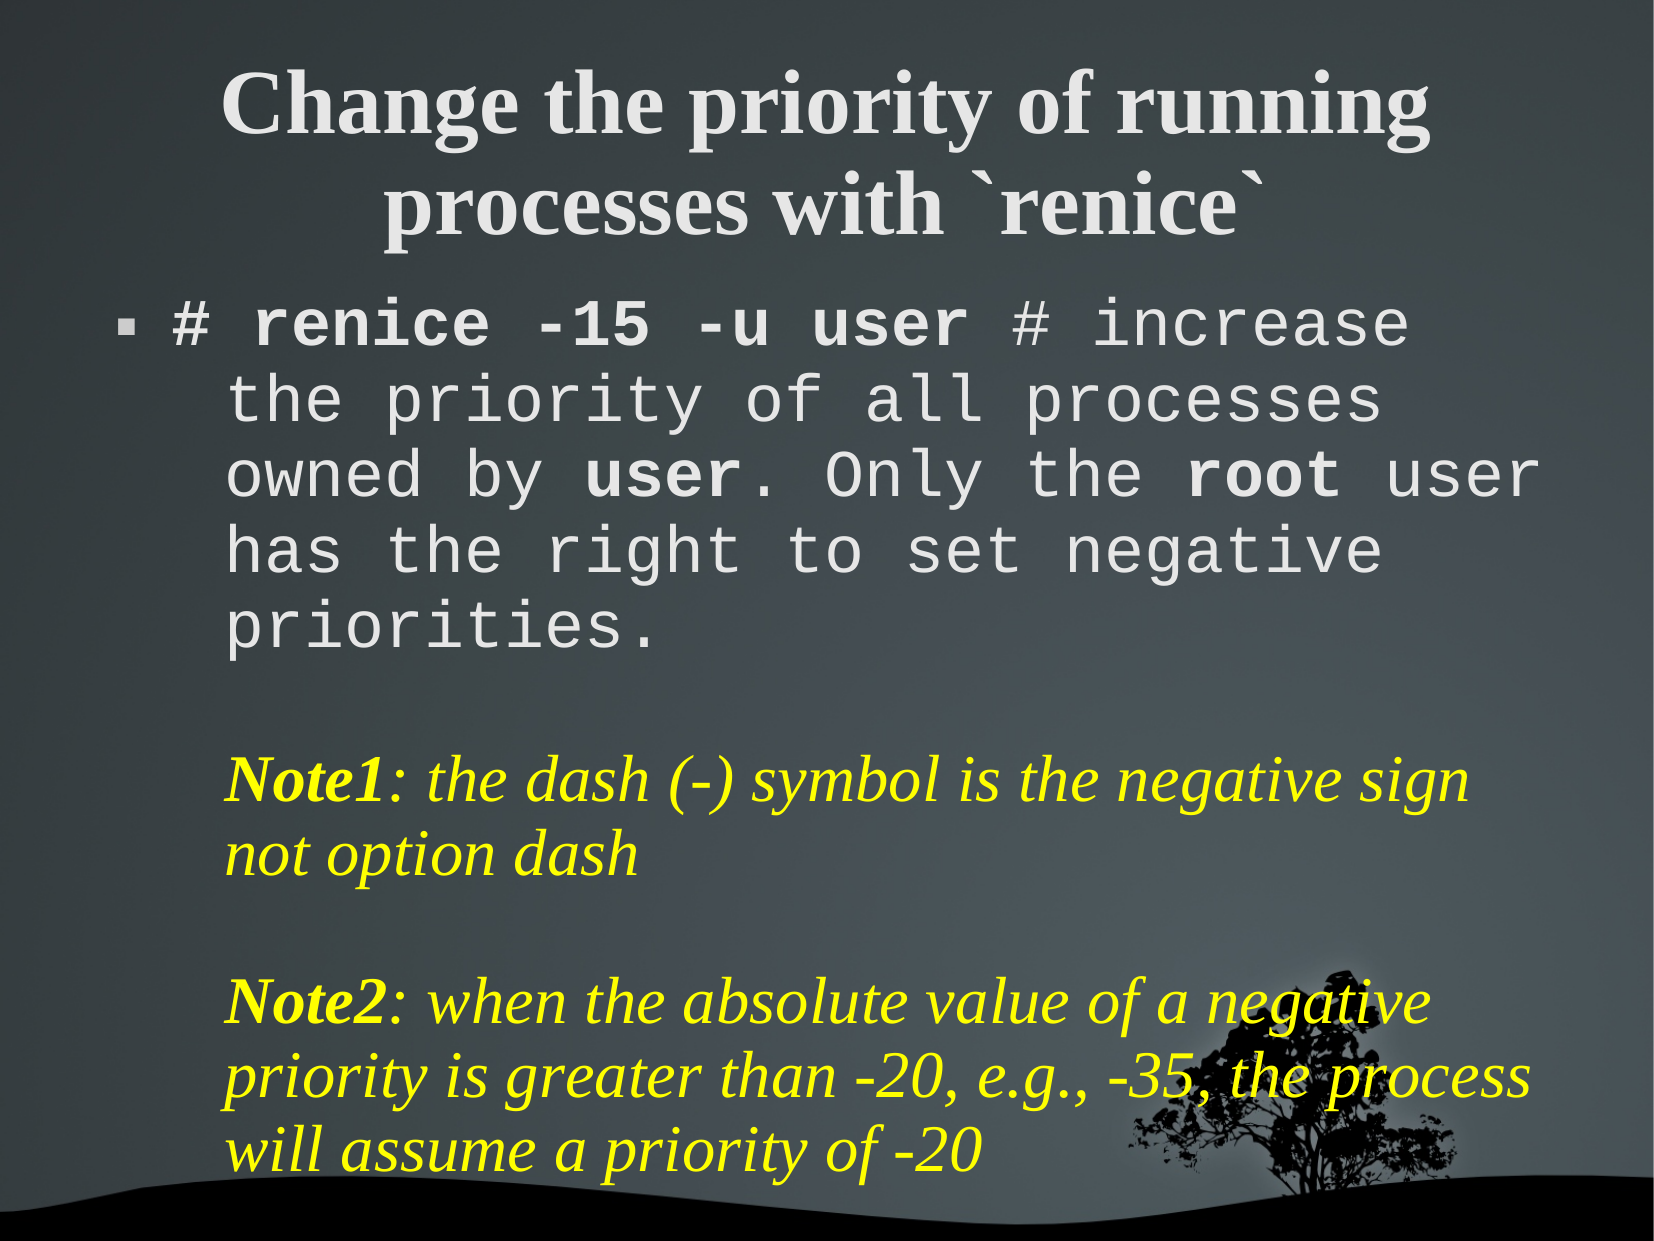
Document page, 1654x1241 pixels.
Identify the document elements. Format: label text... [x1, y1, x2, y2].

list # renice -15 -u user # increase the priority of all processes owned by user. Only the root user has the right to set negative priorities. Note1: the dash (-) symbol is the negative sign not option dash Note2: when the absolute value of a negative priority is greater than -20, e.g., -35, the process will assume a priority of -20 [82, 290, 1571, 1109]
picture [0, 0, 1654, 1241]
title Change the priority of running processes with `renice` [82, 33, 1571, 273]
